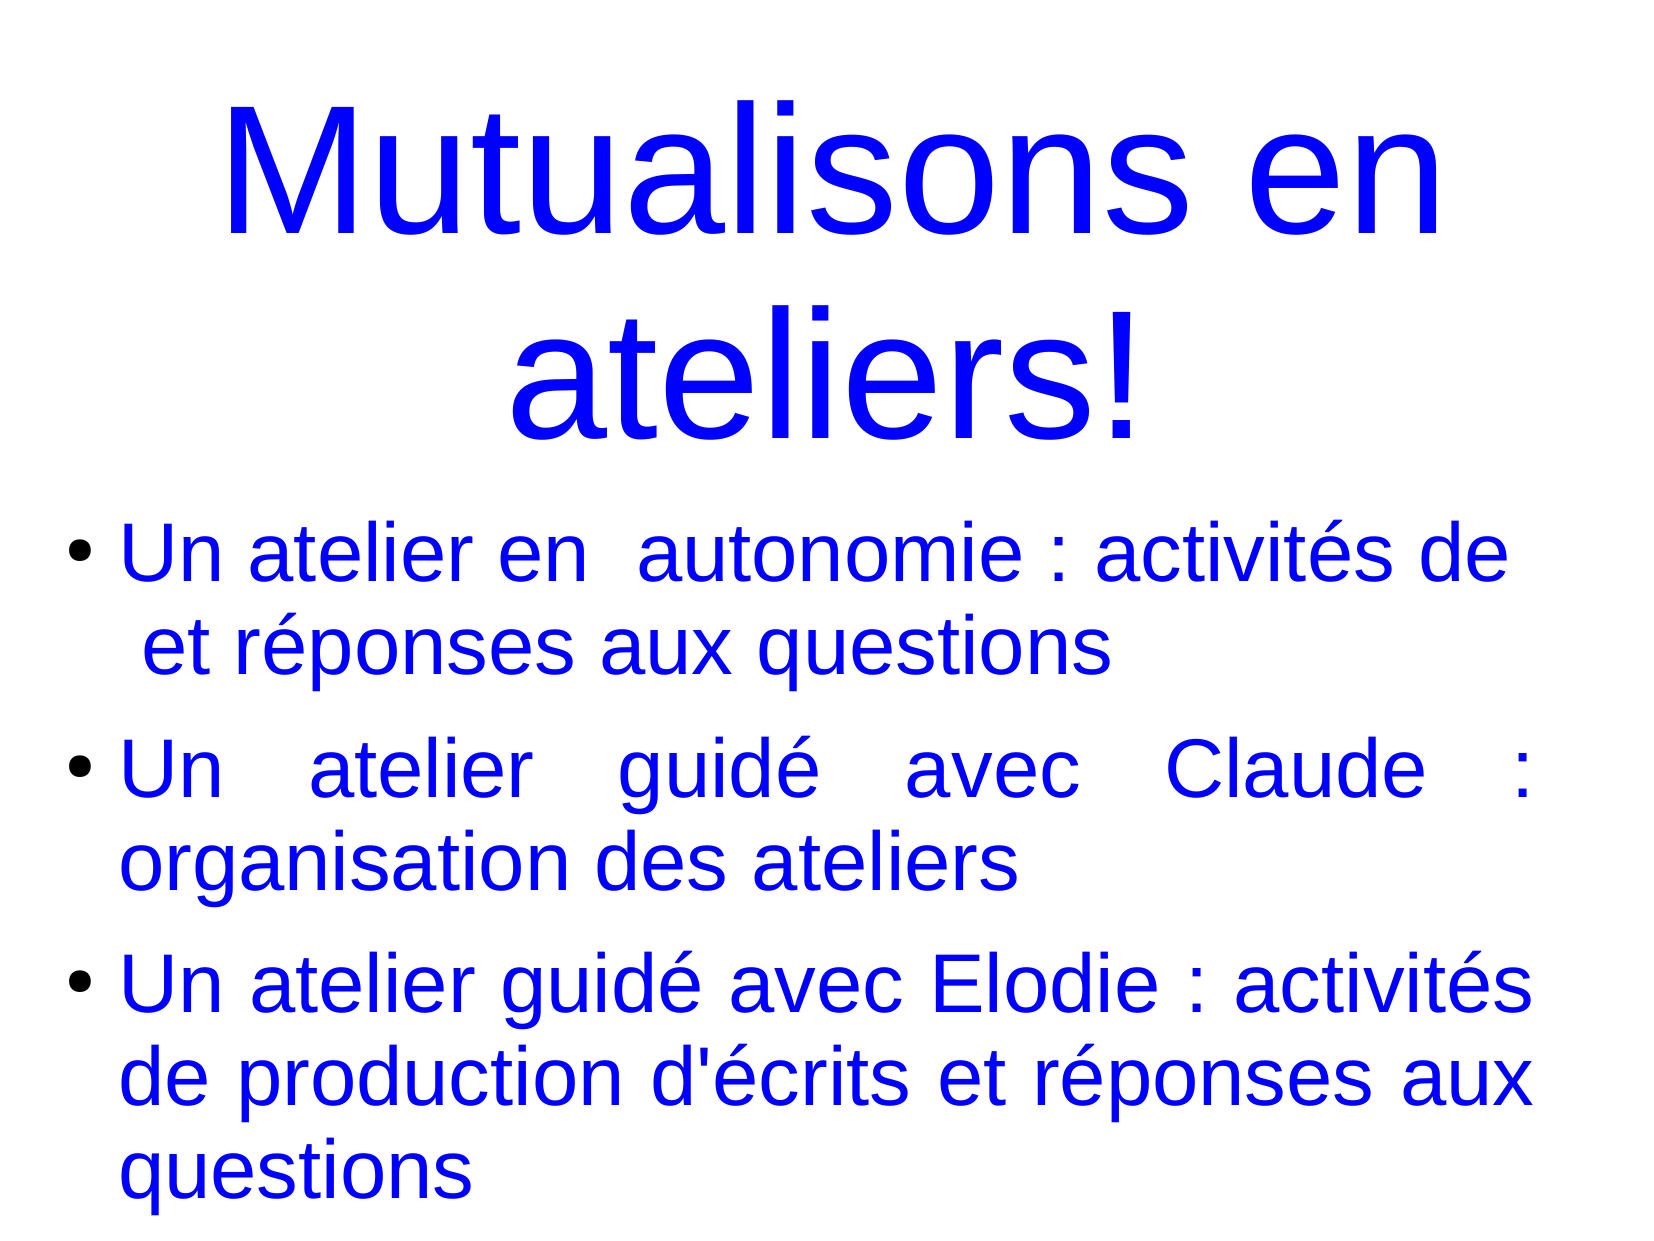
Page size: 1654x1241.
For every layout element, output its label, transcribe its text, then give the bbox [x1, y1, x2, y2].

list Mutualisons en ateliers! Un atelier en autonomie : activités de et réponses aux questions Un atelier guidé avec Claude : organisation des ateliers Un atelier guidé avec Elodie : activités de production d'écrits et réponses aux questions [47, 67, 1536, 1217]
